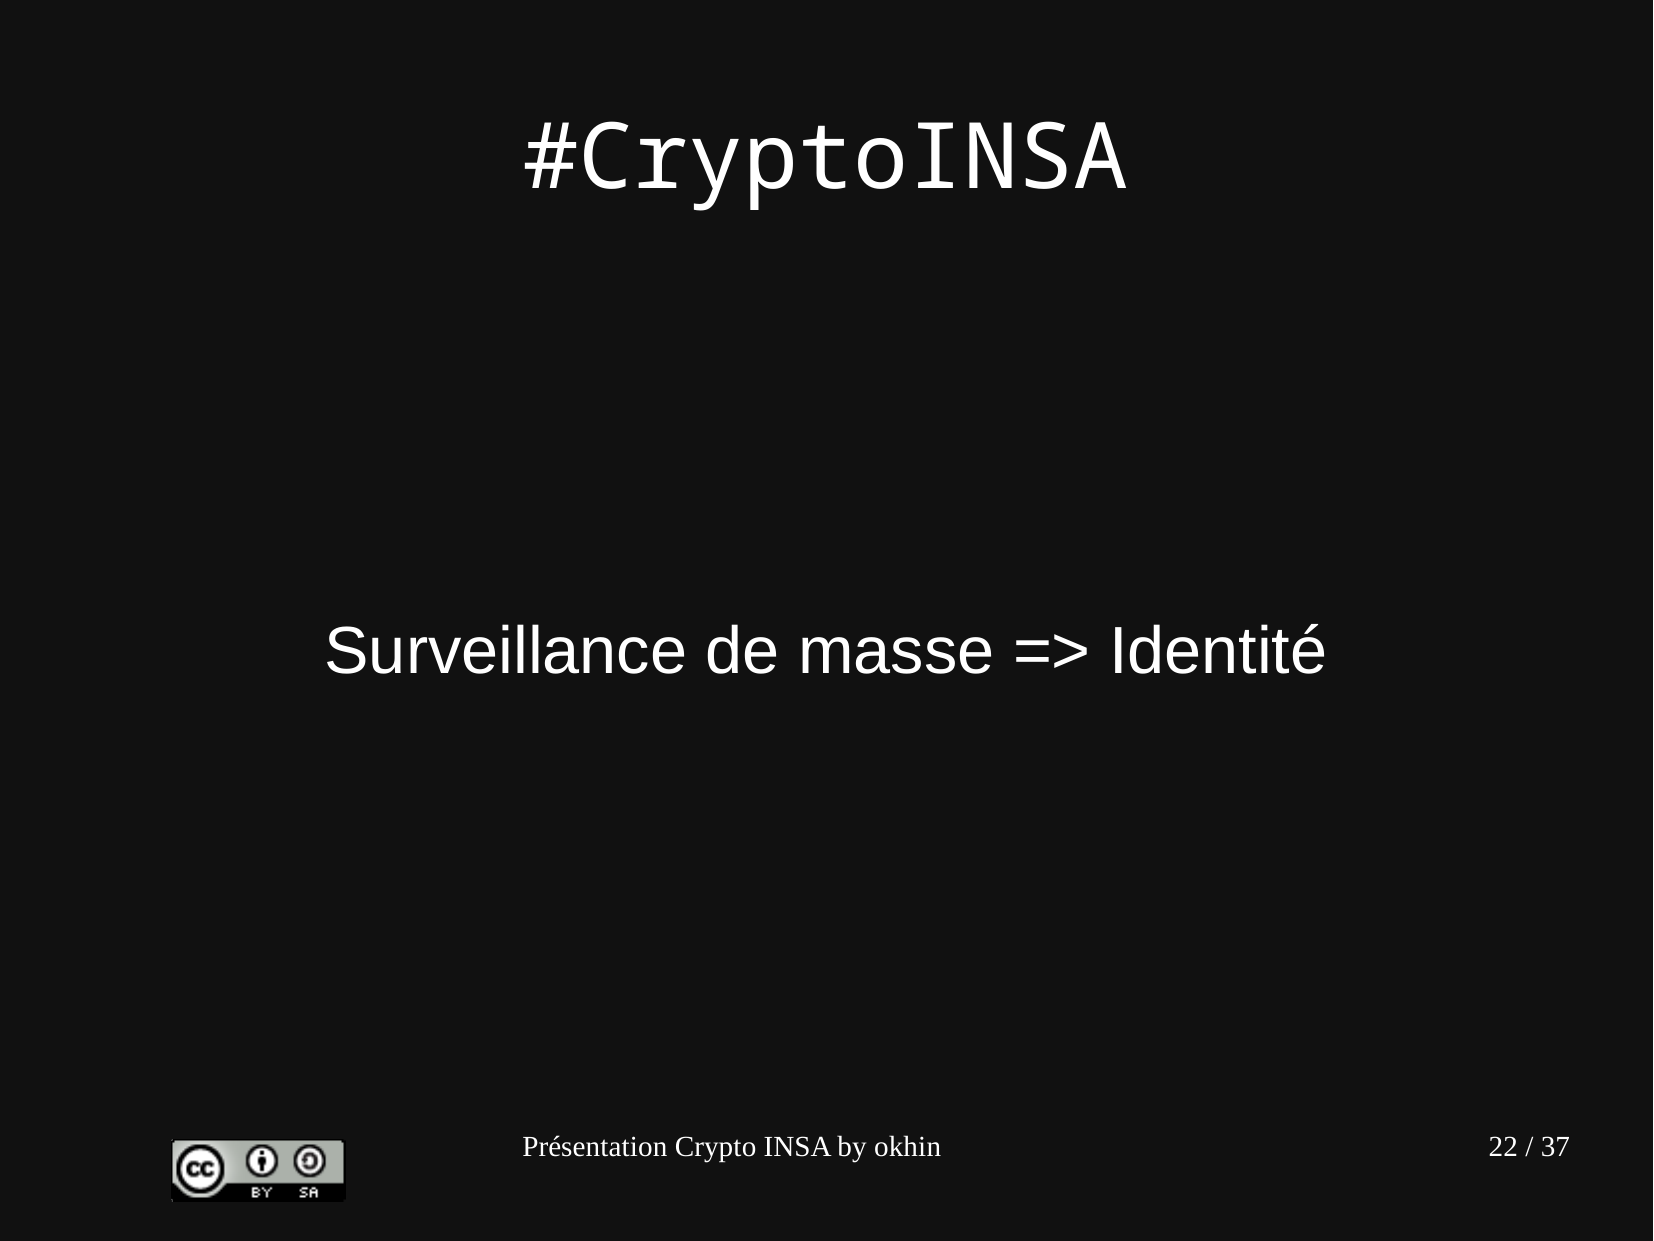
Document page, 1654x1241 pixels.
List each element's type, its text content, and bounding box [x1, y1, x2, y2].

subtitle Surveillance de masse => Identité [82, 290, 1571, 1010]
title #CryptoINSA [82, 49, 1571, 257]
picture [171, 1139, 346, 1202]
